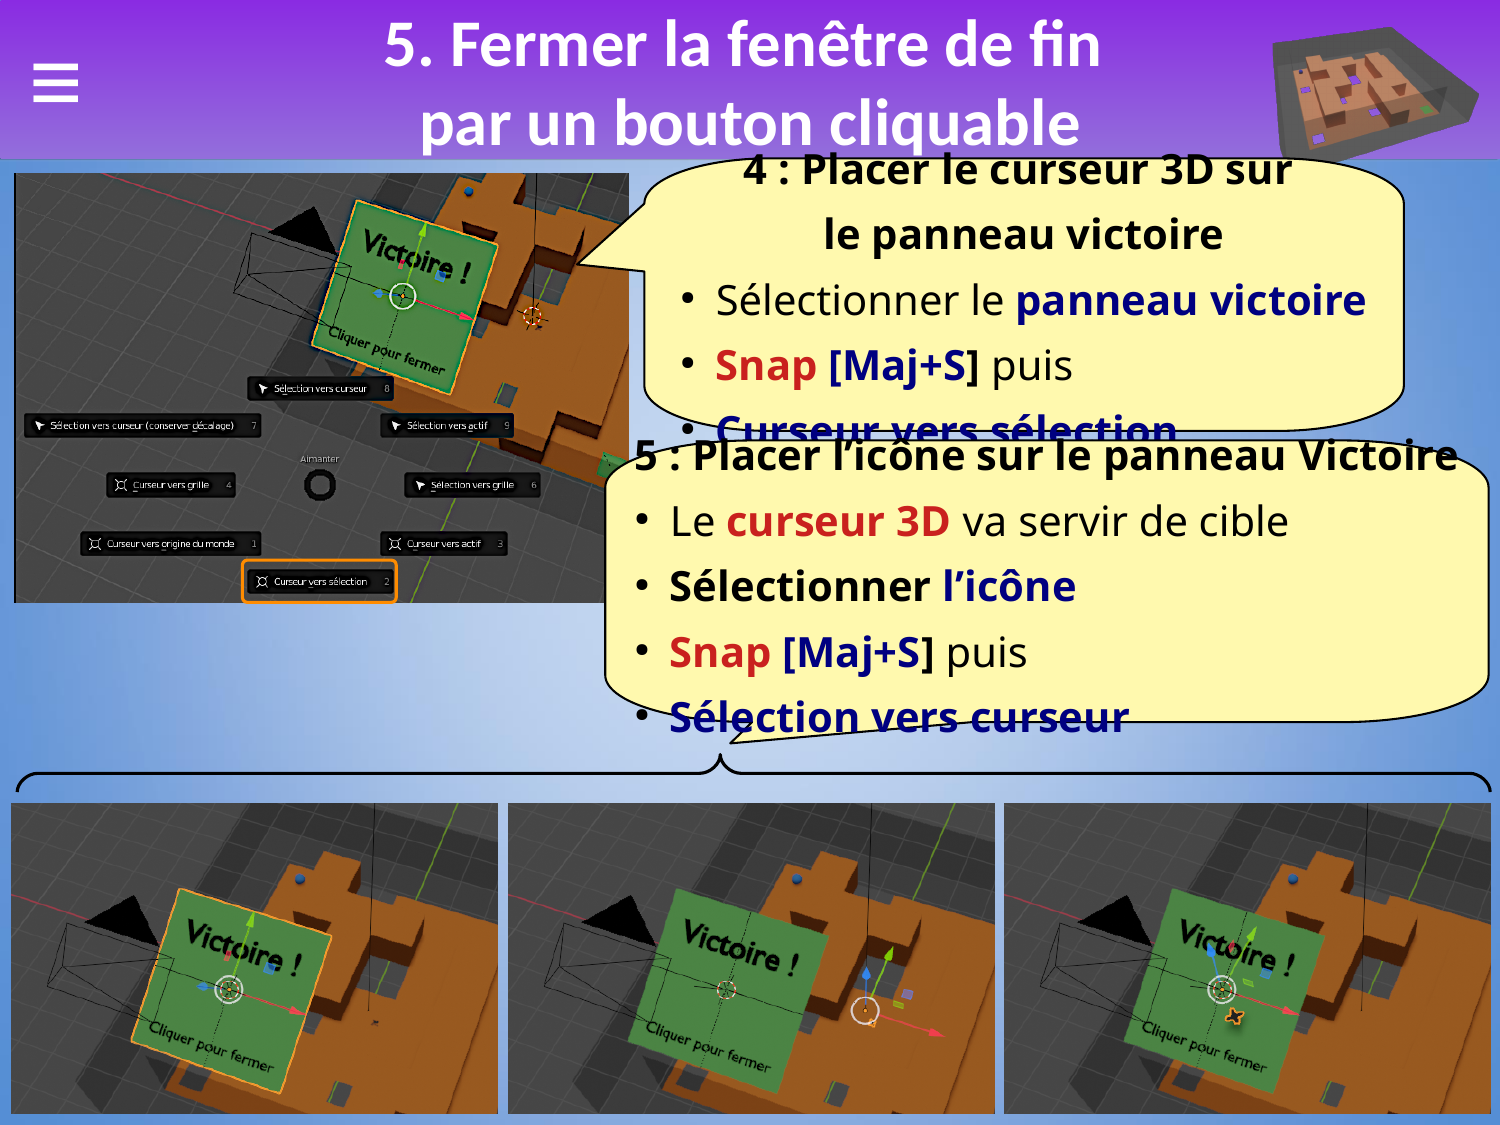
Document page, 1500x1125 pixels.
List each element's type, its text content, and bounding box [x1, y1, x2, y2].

text_box 5 : Placer l’icône sur le panneau Victoire Le curseur 3D va servir de cible Sélectionner l’icône Snap [Maj+S] puis Sélection vers curseur [605, 440, 1489, 744]
picture [909, 431, 918, 440]
picture [799, 431, 812, 440]
picture [858, 431, 864, 440]
picture [1160, 431, 1169, 440]
picture [738, 722, 750, 728]
picture [1001, 431, 1013, 440]
picture [1081, 431, 1098, 440]
picture [778, 431, 801, 440]
picture [817, 431, 837, 440]
picture [1018, 431, 1038, 440]
picture [870, 431, 897, 440]
picture [751, 431, 760, 440]
picture [969, 431, 1003, 440]
picture [1148, 431, 1154, 440]
picture [843, 431, 852, 440]
text_box ≡ [14, 23, 101, 141]
picture [1044, 431, 1051, 440]
picture [724, 428, 745, 441]
text_box 4 : Placer le curseur 3D sur le panneau victoire Sélectionner le panneau victoire Snap [Maj+S] puis Curseur vers sélection [576, 158, 1404, 431]
text_box 5. Fermer la fenêtre de fin par un bouton cliquable [0, 0, 1500, 159]
picture [1121, 431, 1128, 440]
picture [1104, 431, 1115, 440]
picture [923, 431, 942, 440]
picture [1133, 431, 1143, 440]
picture [0, 27, 1500, 1125]
picture [1056, 431, 1075, 440]
picture [766, 431, 772, 440]
picture [948, 431, 971, 440]
